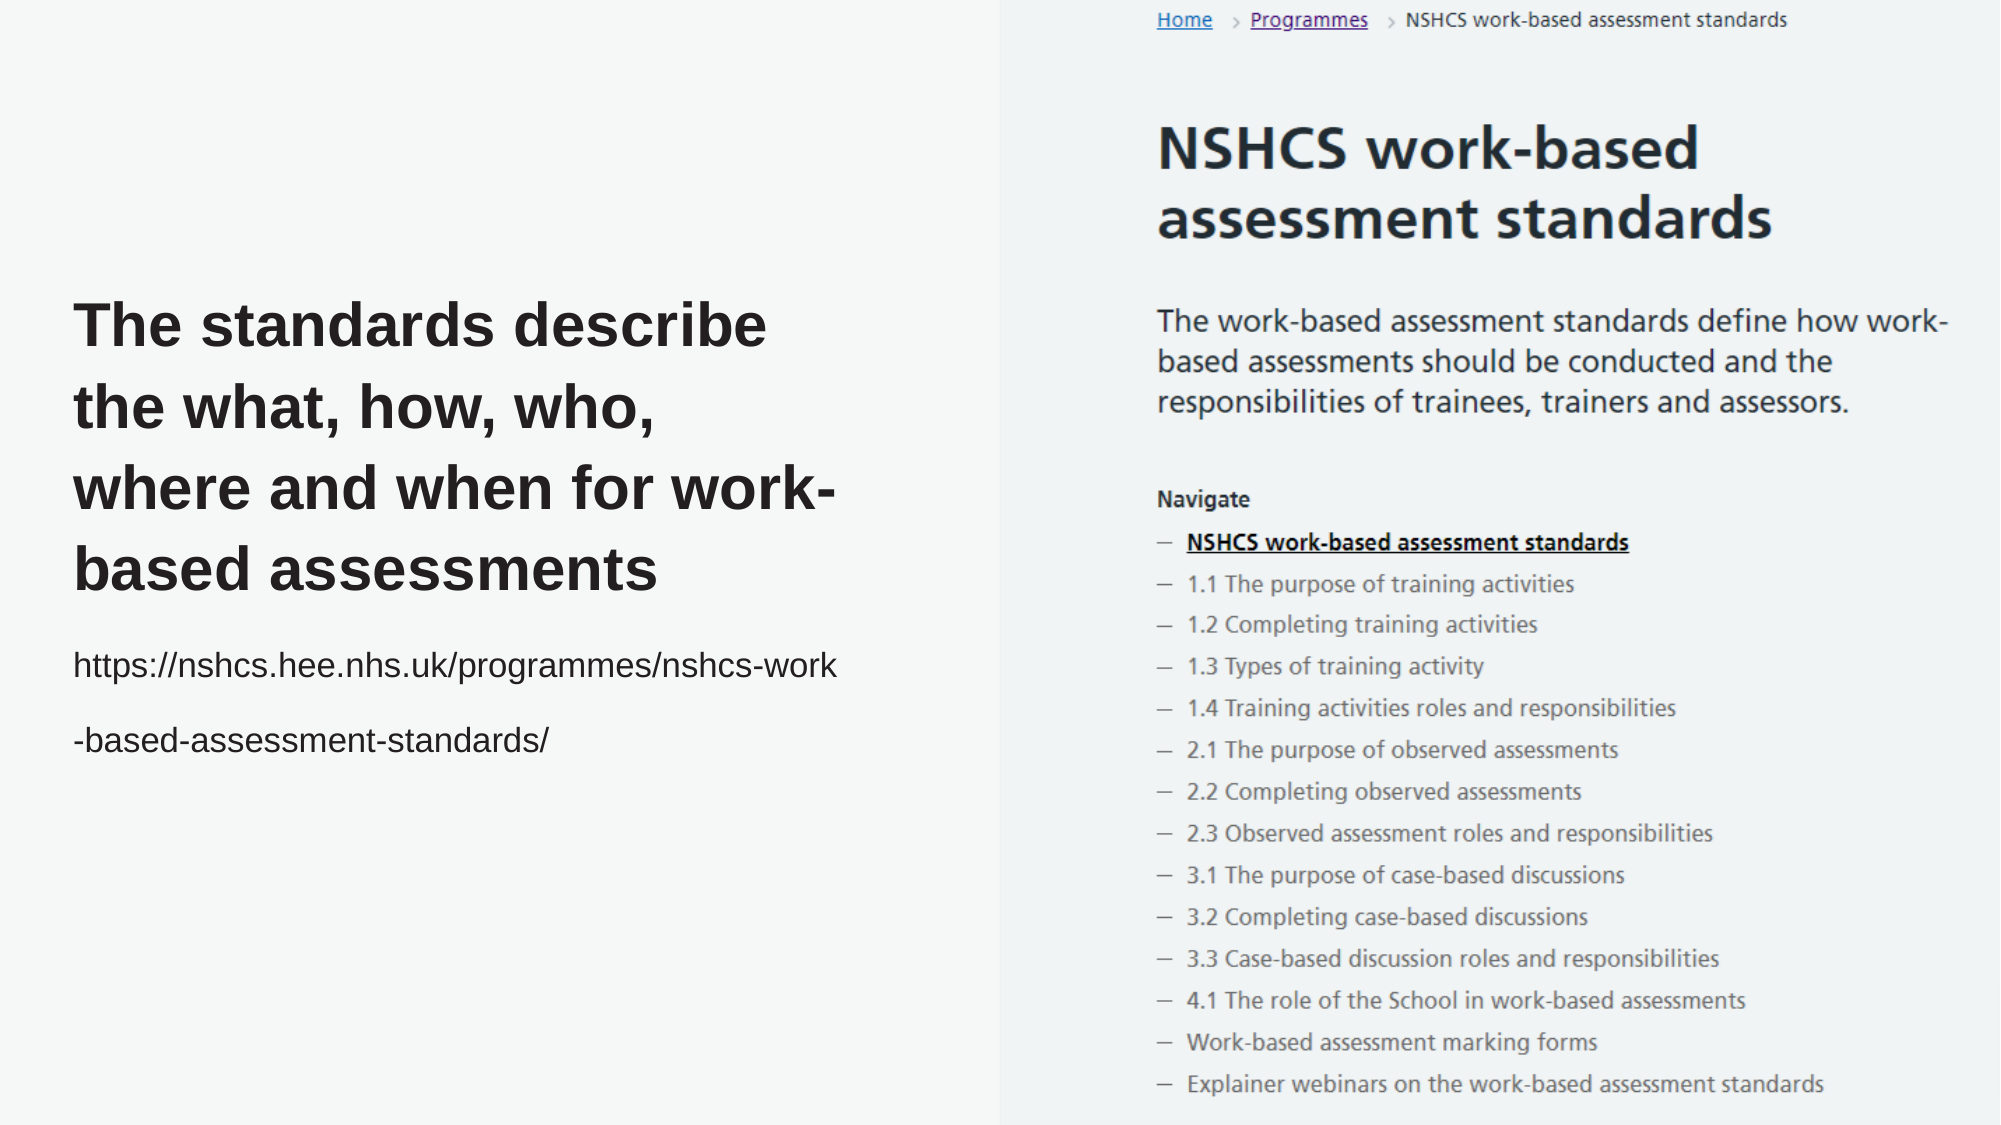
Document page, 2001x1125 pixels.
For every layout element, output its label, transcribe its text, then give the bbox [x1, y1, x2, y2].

title The standards describe the what, how, who, where and when for work-based assessments https://nshcs.hee.nhs.uk/programmes/nshcs-work-based-assessment-standards/ [58, 270, 864, 784]
picture [999, 0, 2000, 1125]
